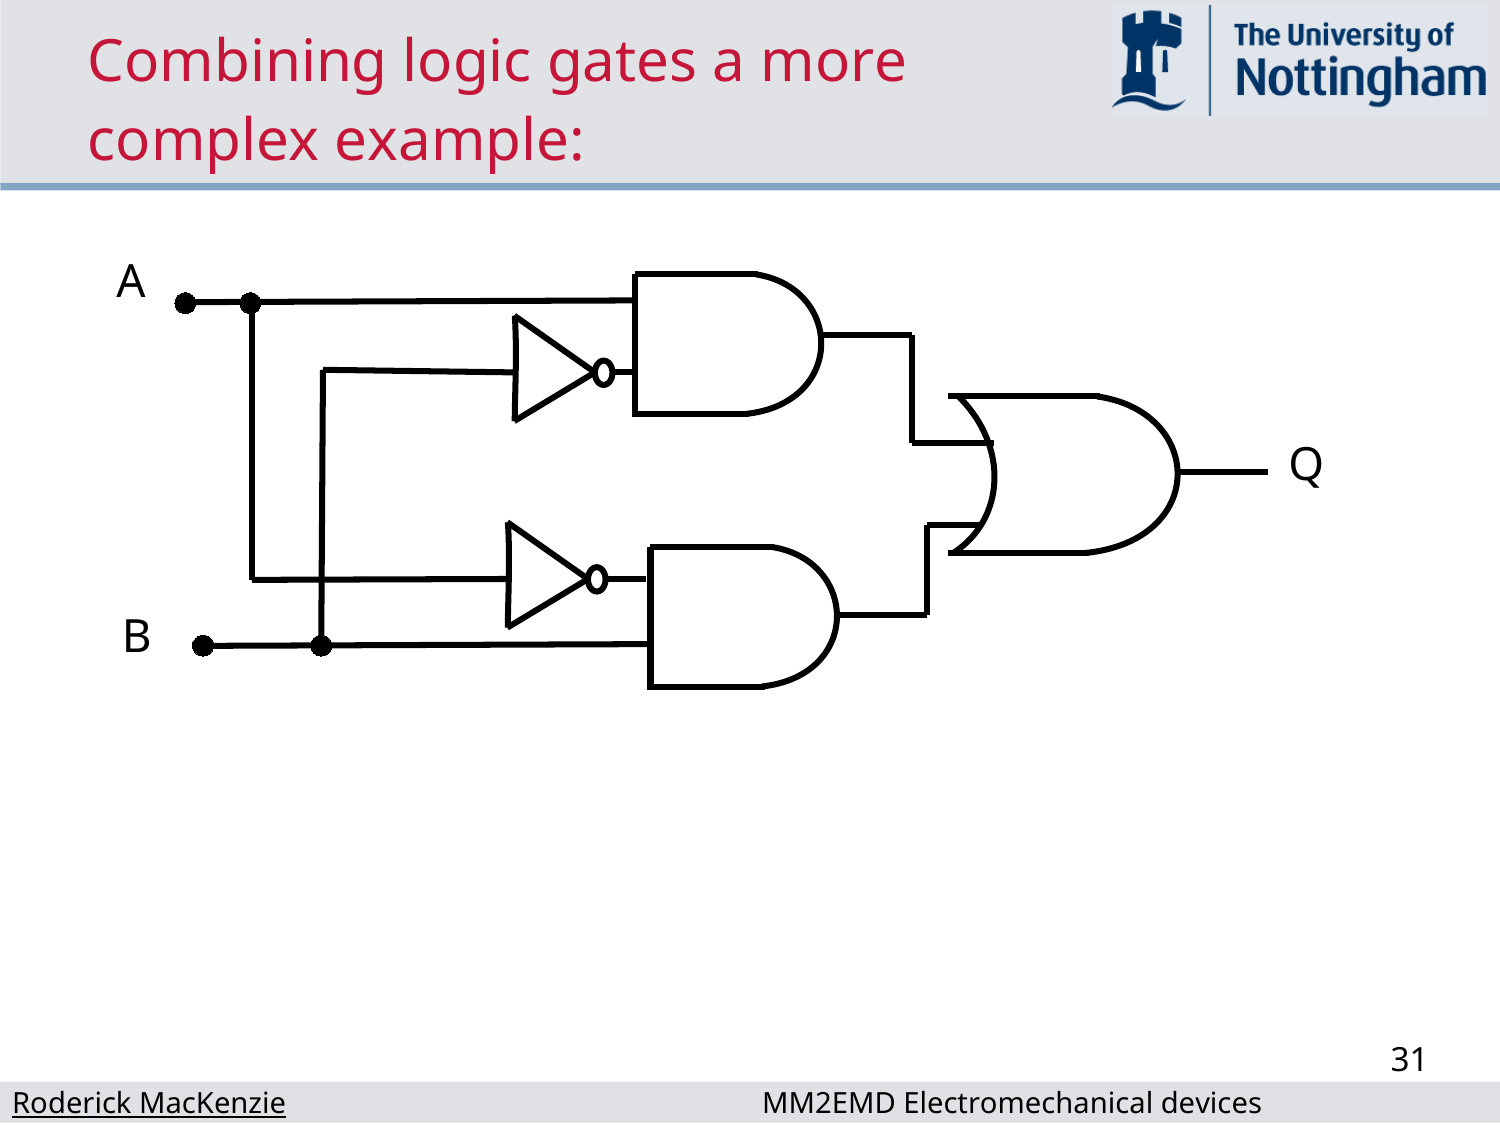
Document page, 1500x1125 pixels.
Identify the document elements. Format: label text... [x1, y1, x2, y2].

text_box [310, 635, 332, 657]
text_box [239, 292, 261, 314]
picture [1111, 4, 1487, 116]
text_box A [101, 244, 158, 315]
text_box Q [1273, 426, 1330, 497]
text_box [192, 635, 214, 657]
title Combining logic gates a more complex example: [72, 22, 1113, 174]
text_box B [107, 598, 164, 669]
text_box [174, 292, 196, 314]
text_box <number> [1375, 1030, 1500, 1101]
